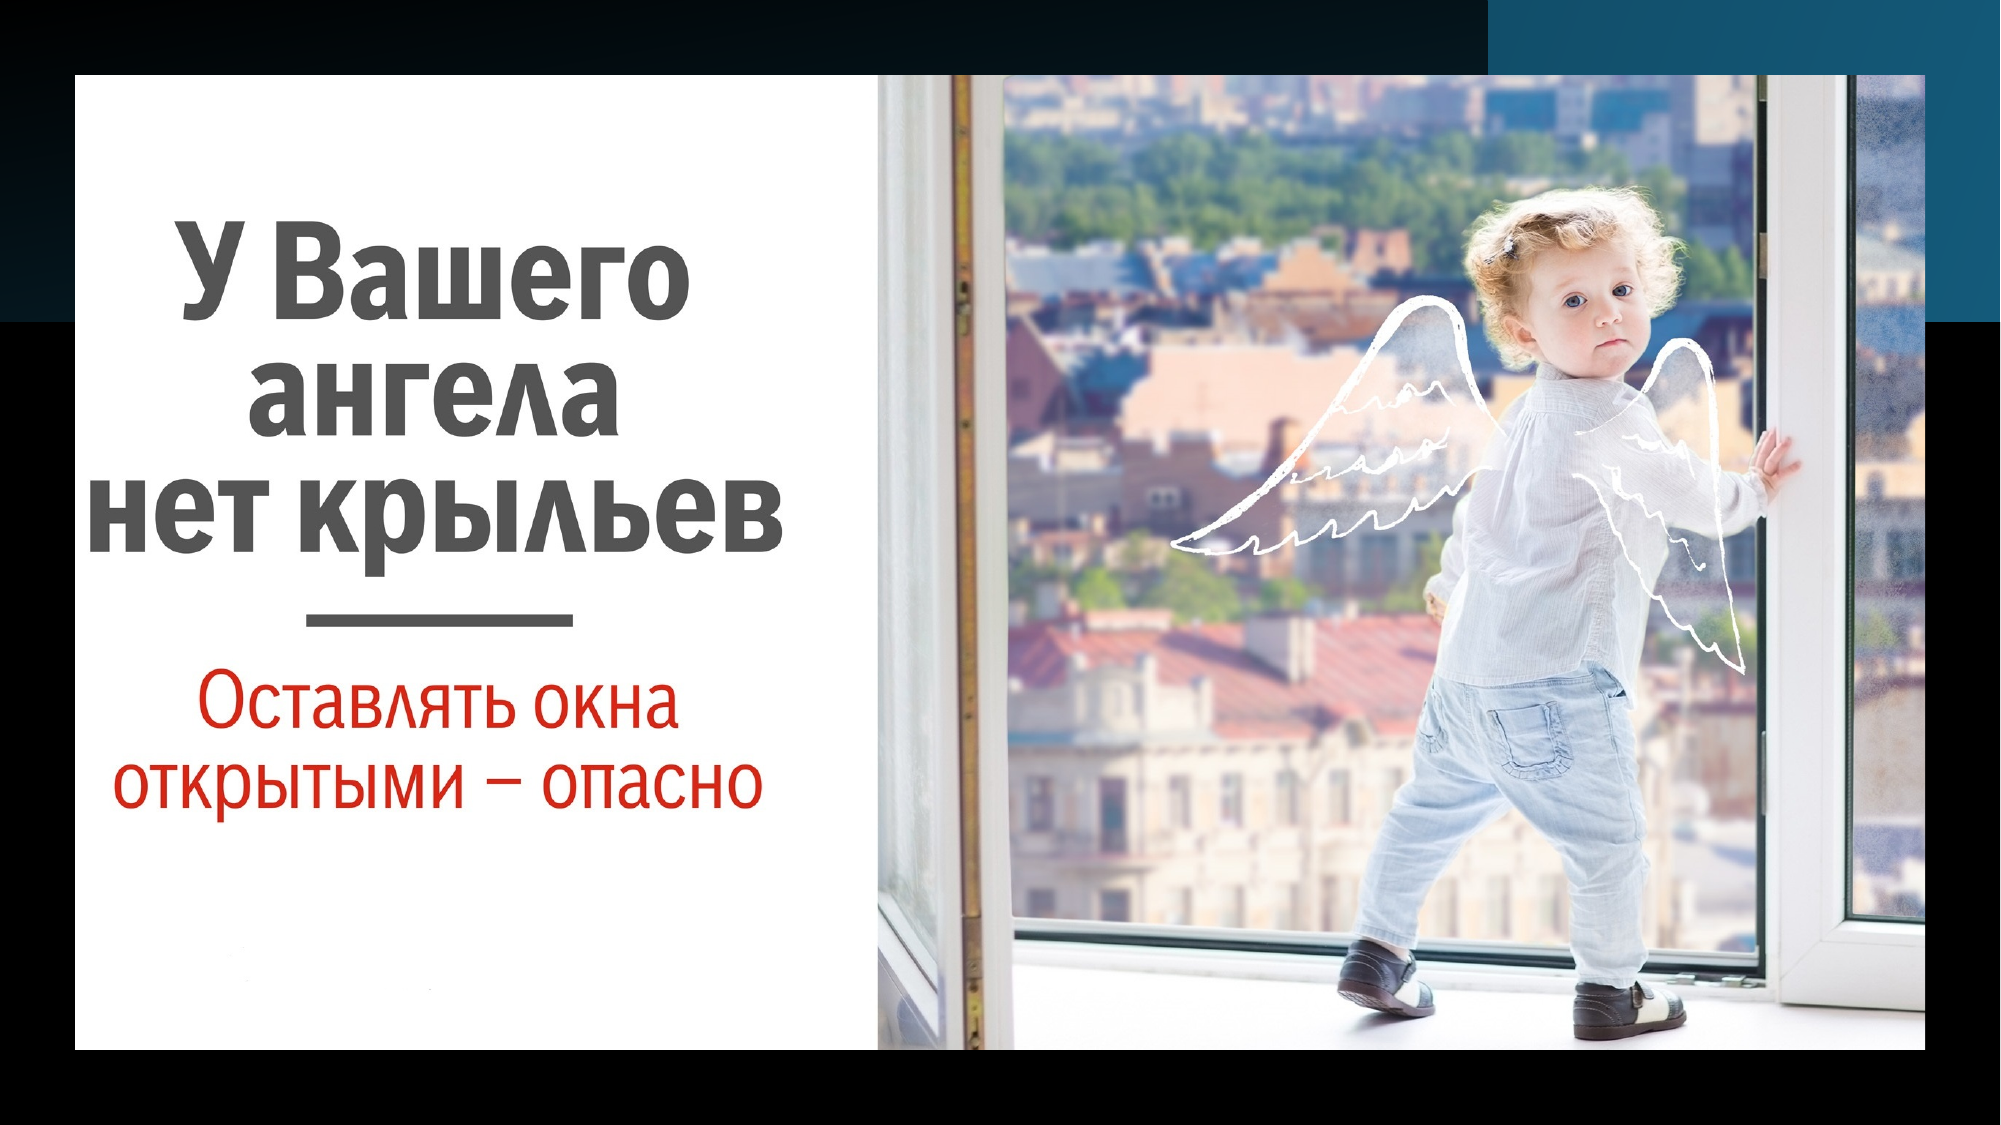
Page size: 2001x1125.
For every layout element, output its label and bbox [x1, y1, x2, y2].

picture [75, 75, 1926, 1051]
text_box [0, 0, 2000, 1125]
